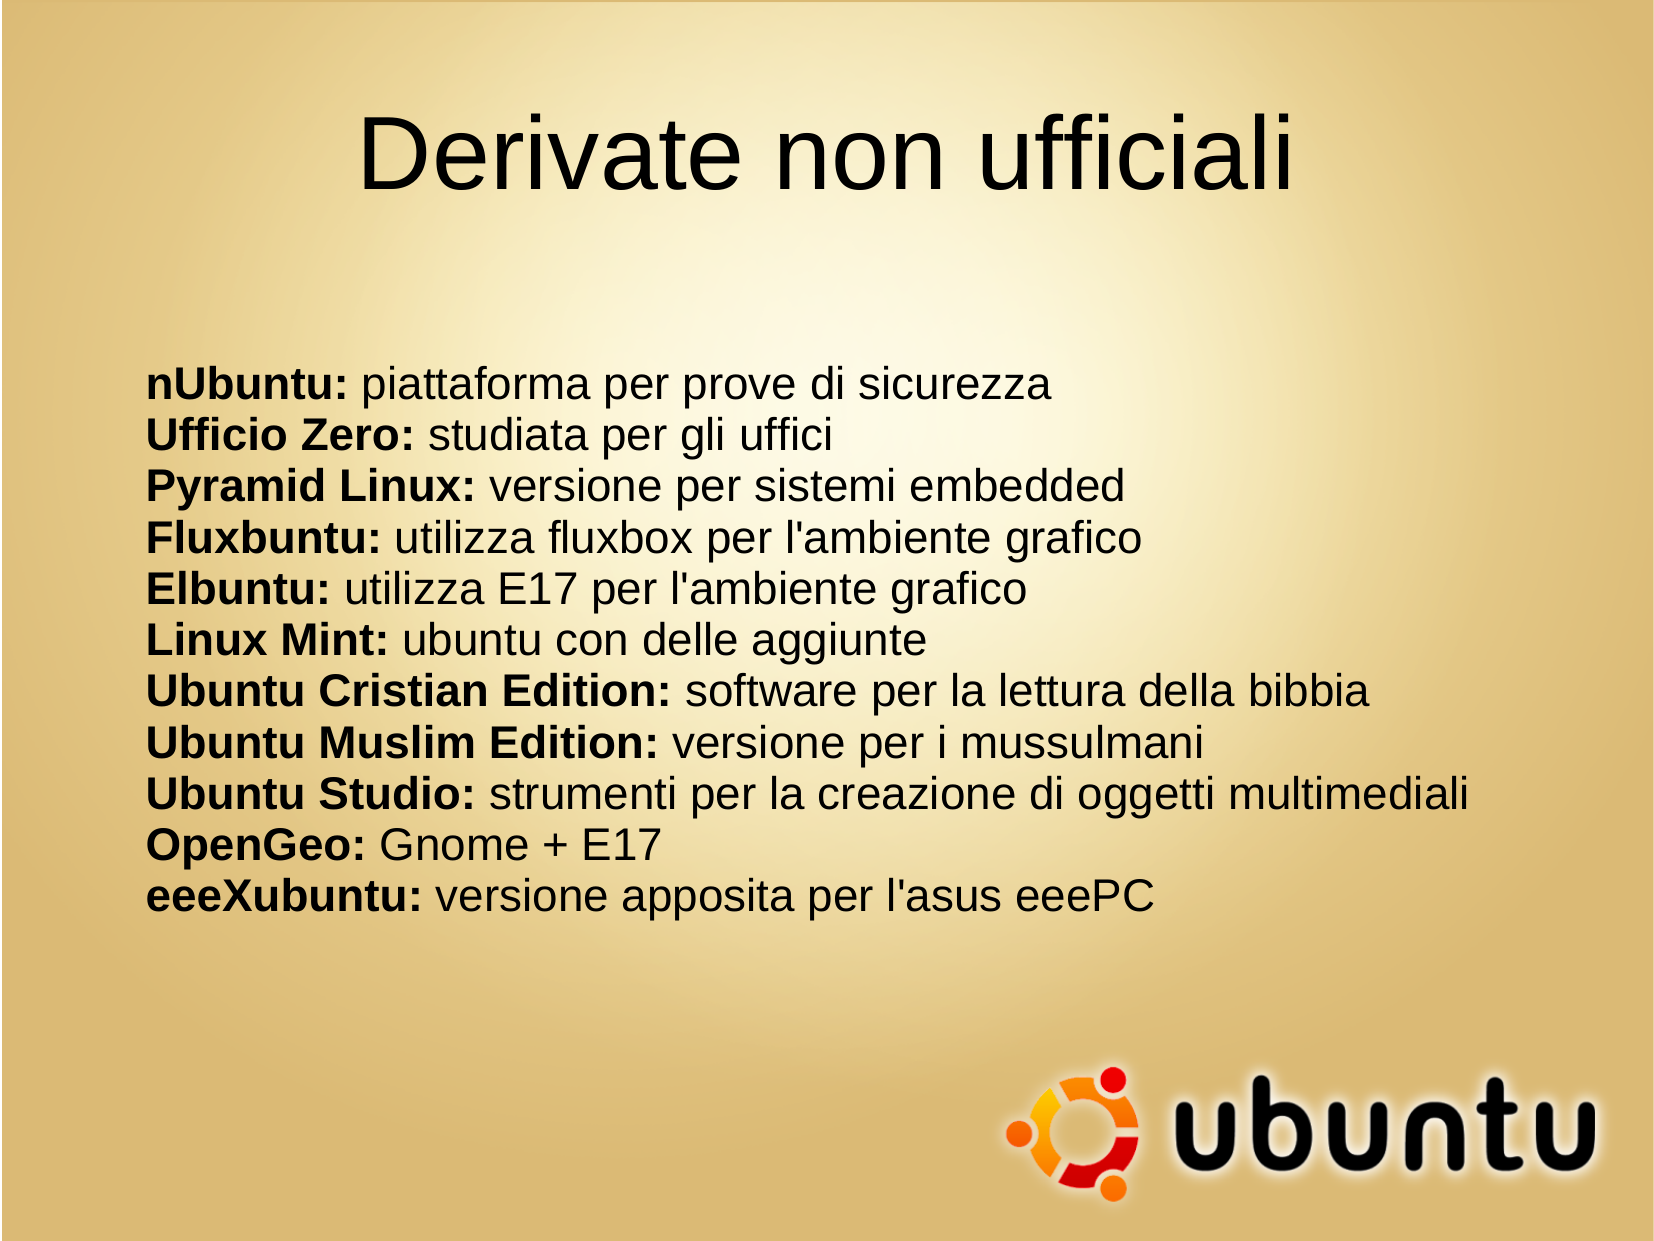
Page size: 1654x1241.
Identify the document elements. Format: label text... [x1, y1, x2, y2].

text_box nUbuntu: piattaforma per prove di sicurezza Ufficio Zero: studiata per gli uffici Pyramid Linux: versione per sistemi embedded Fluxbuntu: utilizza fluxbox per l'ambiente grafico Elbuntu: utilizza E17 per l'ambiente grafico Linux Mint: ubuntu con delle aggiunte Ubuntu Cristian Edition: software per la lettura della bibbia Ubuntu Muslim Edition: versione per i mussulmani Ubuntu Studio: strumenti per la creazione di oggetti multimediali OpenGeo: Gnome + E17 eeeXubuntu: versione apposita per l'asus eeePC [118, 324, 1536, 921]
title Derivate non ufficiali [82, 49, 1571, 257]
picture [2, 0, 1654, 1241]
